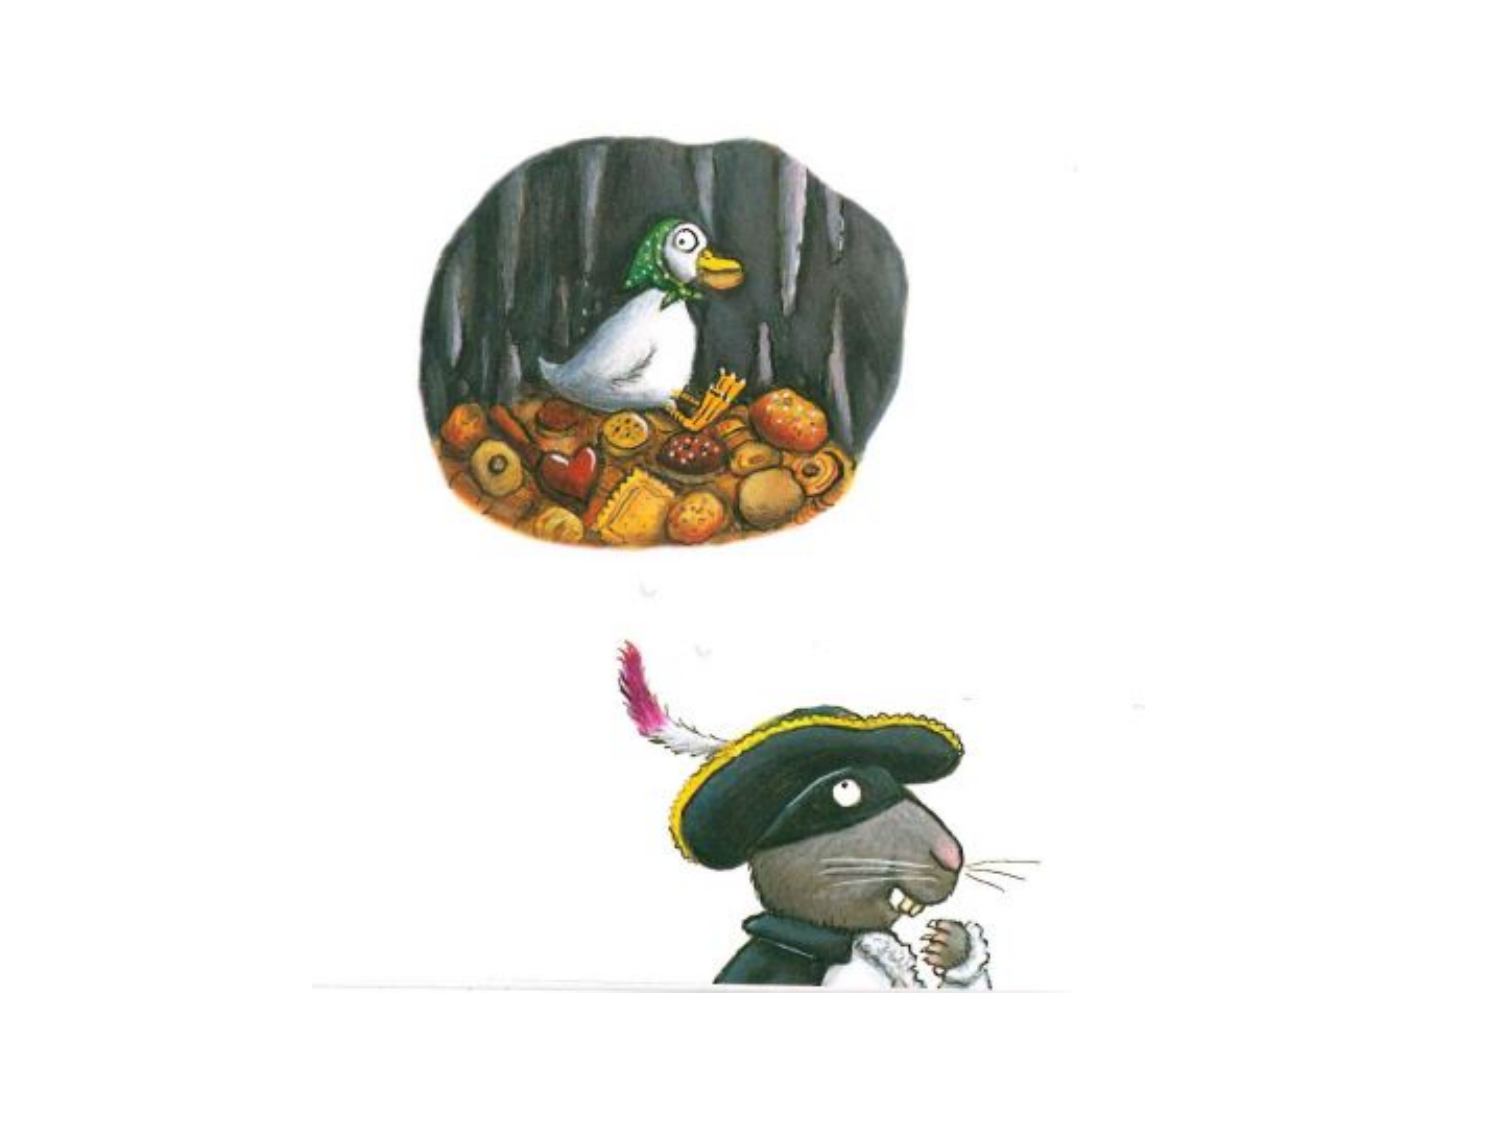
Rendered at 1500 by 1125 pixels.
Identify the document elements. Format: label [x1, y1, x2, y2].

picture [312, 89, 1145, 993]
